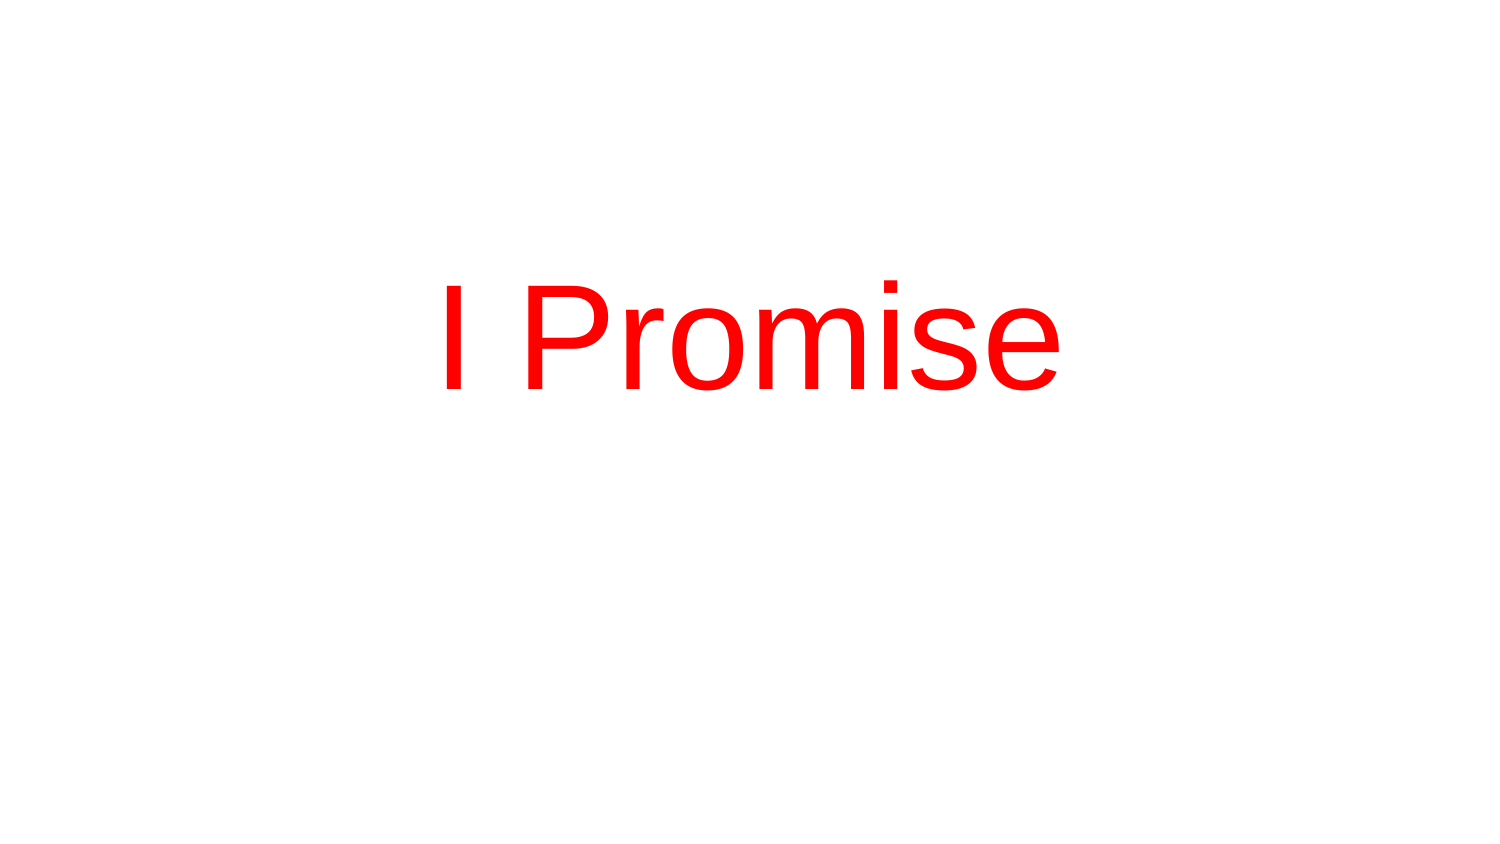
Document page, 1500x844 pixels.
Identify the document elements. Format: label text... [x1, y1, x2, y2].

title I Promise [51, 122, 1449, 604]
